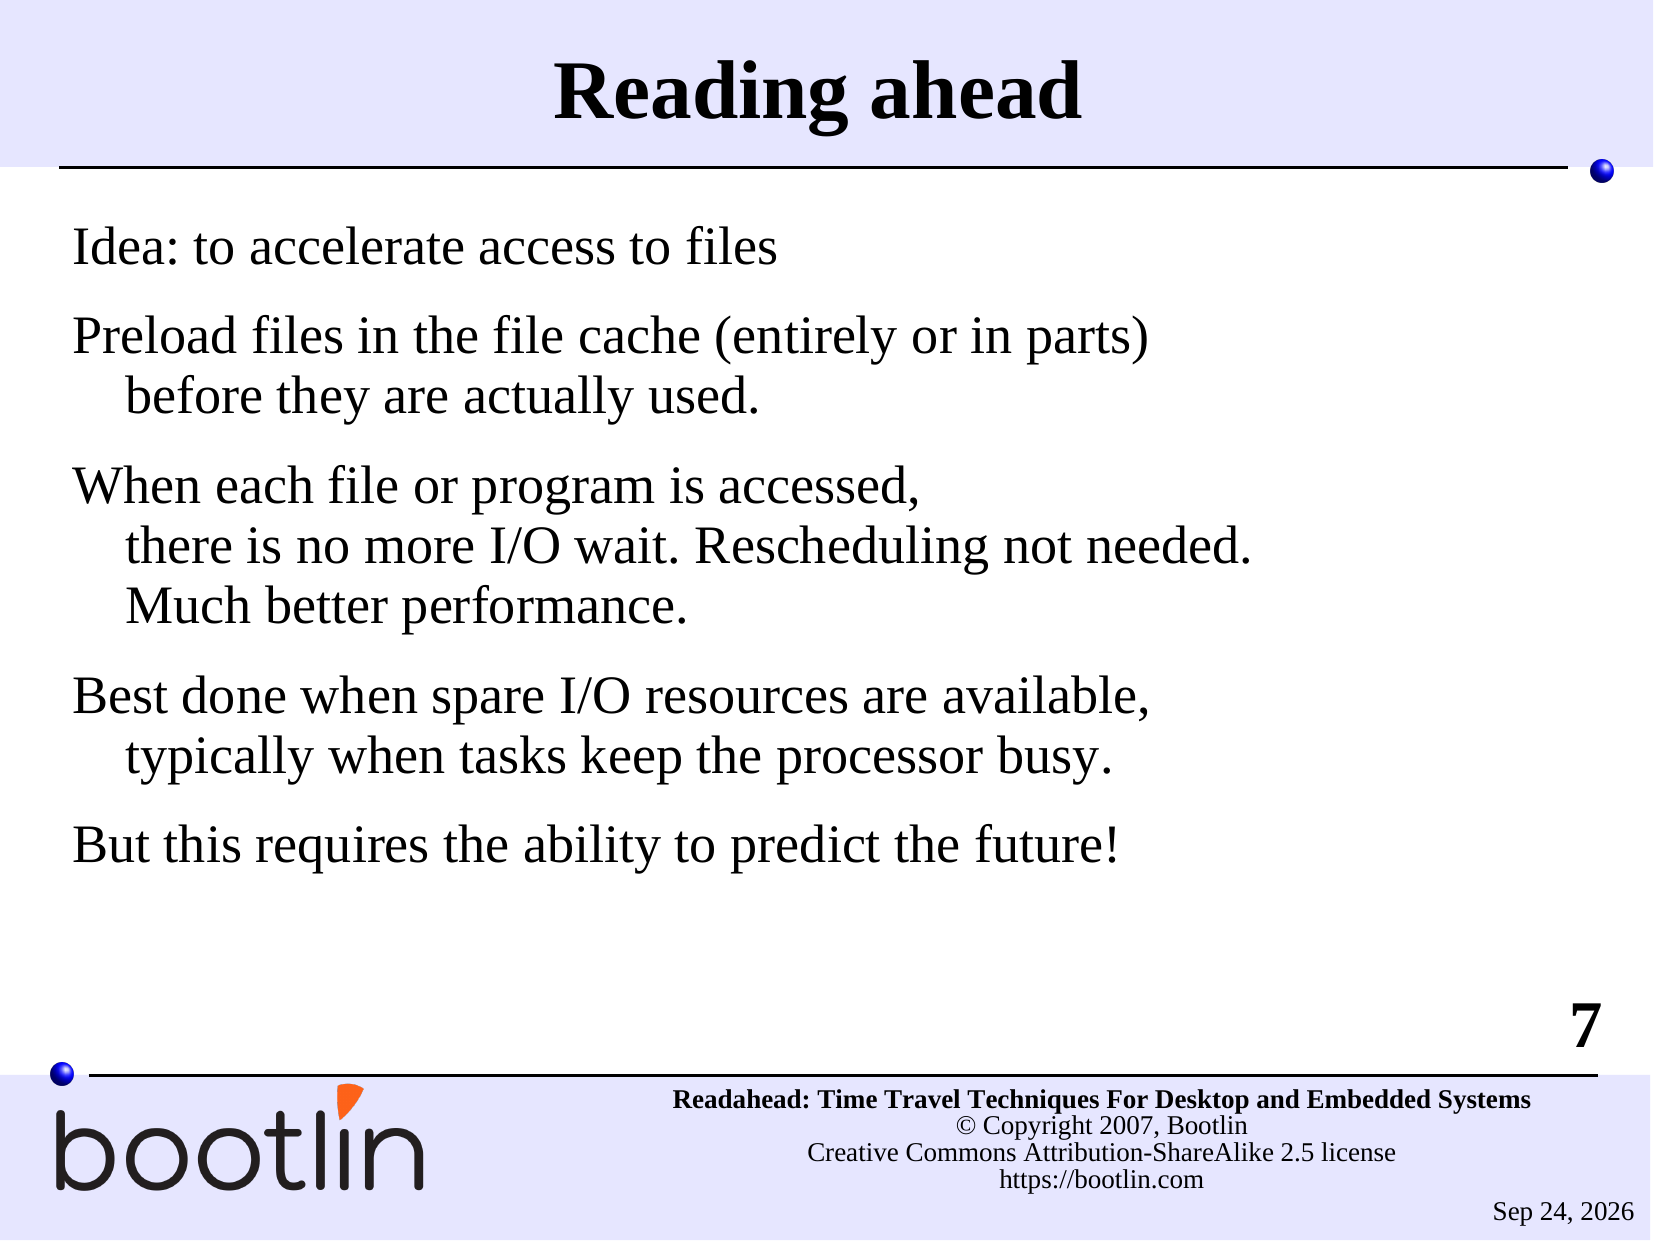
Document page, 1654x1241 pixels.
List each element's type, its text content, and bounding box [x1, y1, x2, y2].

list Idea: to accelerate access to files Preload files in the file cache (entirely or in parts) before they are actually used. When each file or program is accessed, there is no more I/O wait. Rescheduling not needed. Much better performance. Best done when spare I/O resources are available, typically when tasks keep the processor busy. But this requires the ability to predict the future! [54, 216, 1574, 1066]
title Reading ahead [33, 29, 1604, 153]
picture [17, 1060, 462, 1230]
